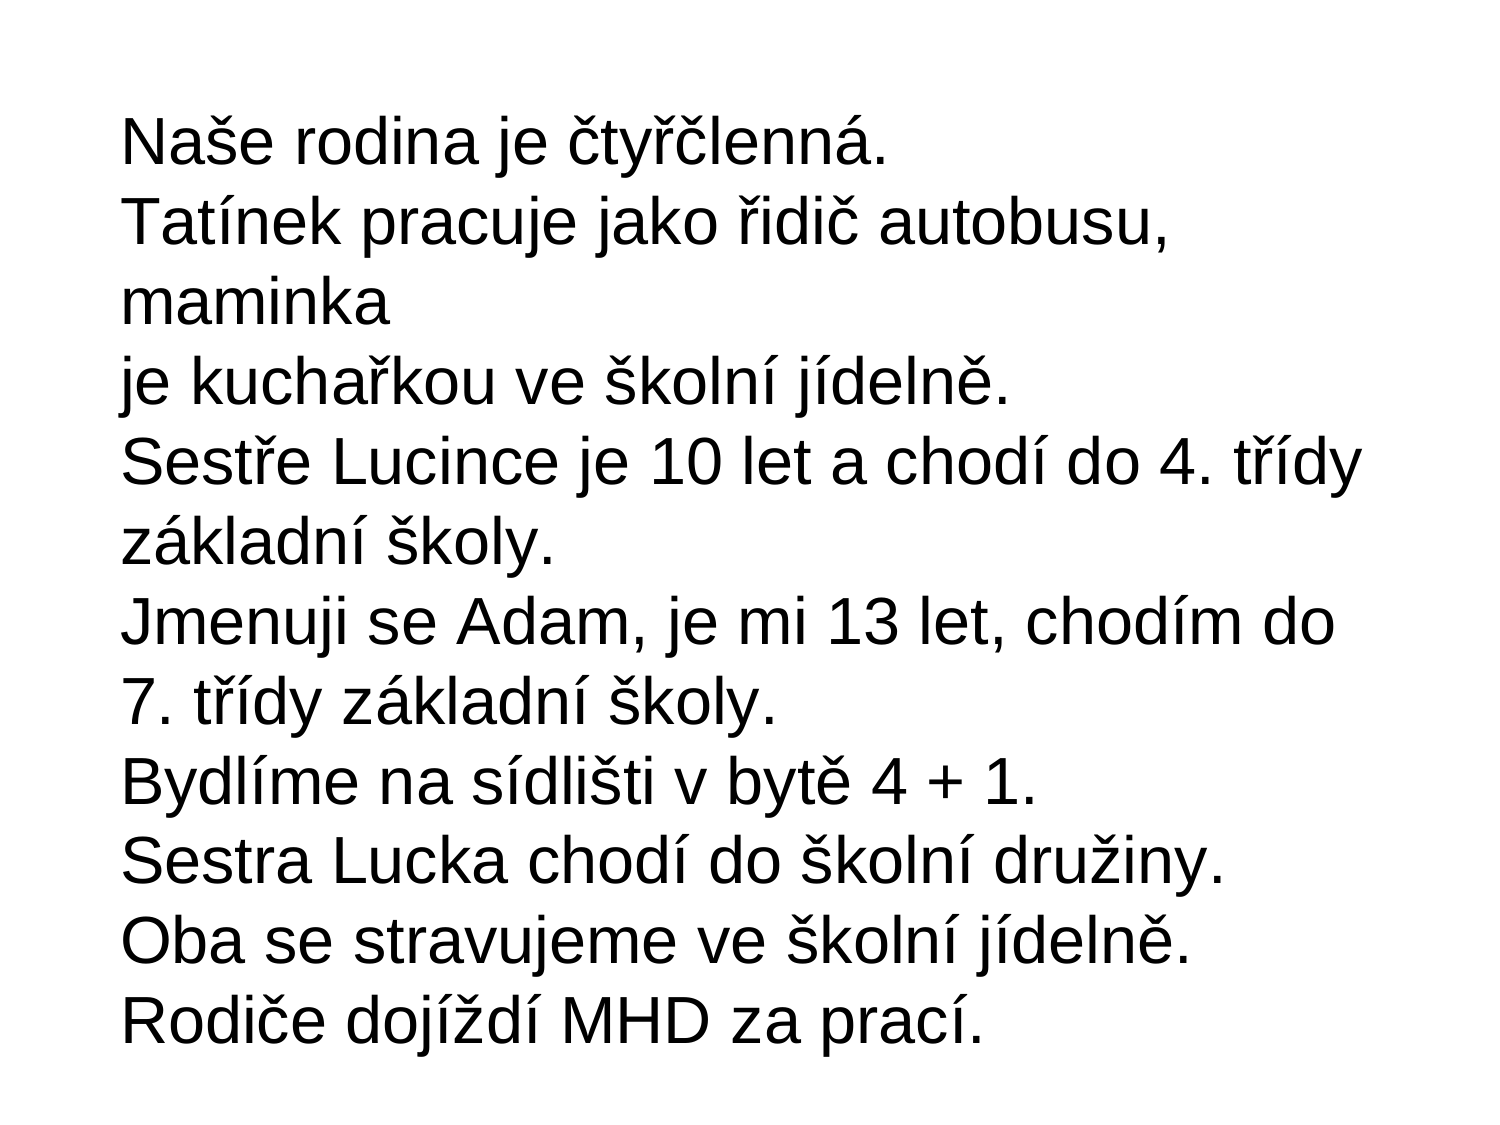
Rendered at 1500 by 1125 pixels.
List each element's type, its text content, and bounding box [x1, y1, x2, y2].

text_box Naše rodina je čtyřčlenná. Tatínek pracuje jako řidič autobusu, maminka je kuchařkou ve školní jídelně. Sestře Lucince je 10 let a chodí do 4. třídy základní školy. Jmenuji se Adam, je mi 13 let, chodím do 7. třídy základní školy. Bydlíme na sídlišti v bytě 4 + 1. Sestra Lucka chodí do školní družiny. Oba se stravujeme ve školní jídelně. Rodiče dojíždí MHD za prací. [105, 90, 1400, 1066]
